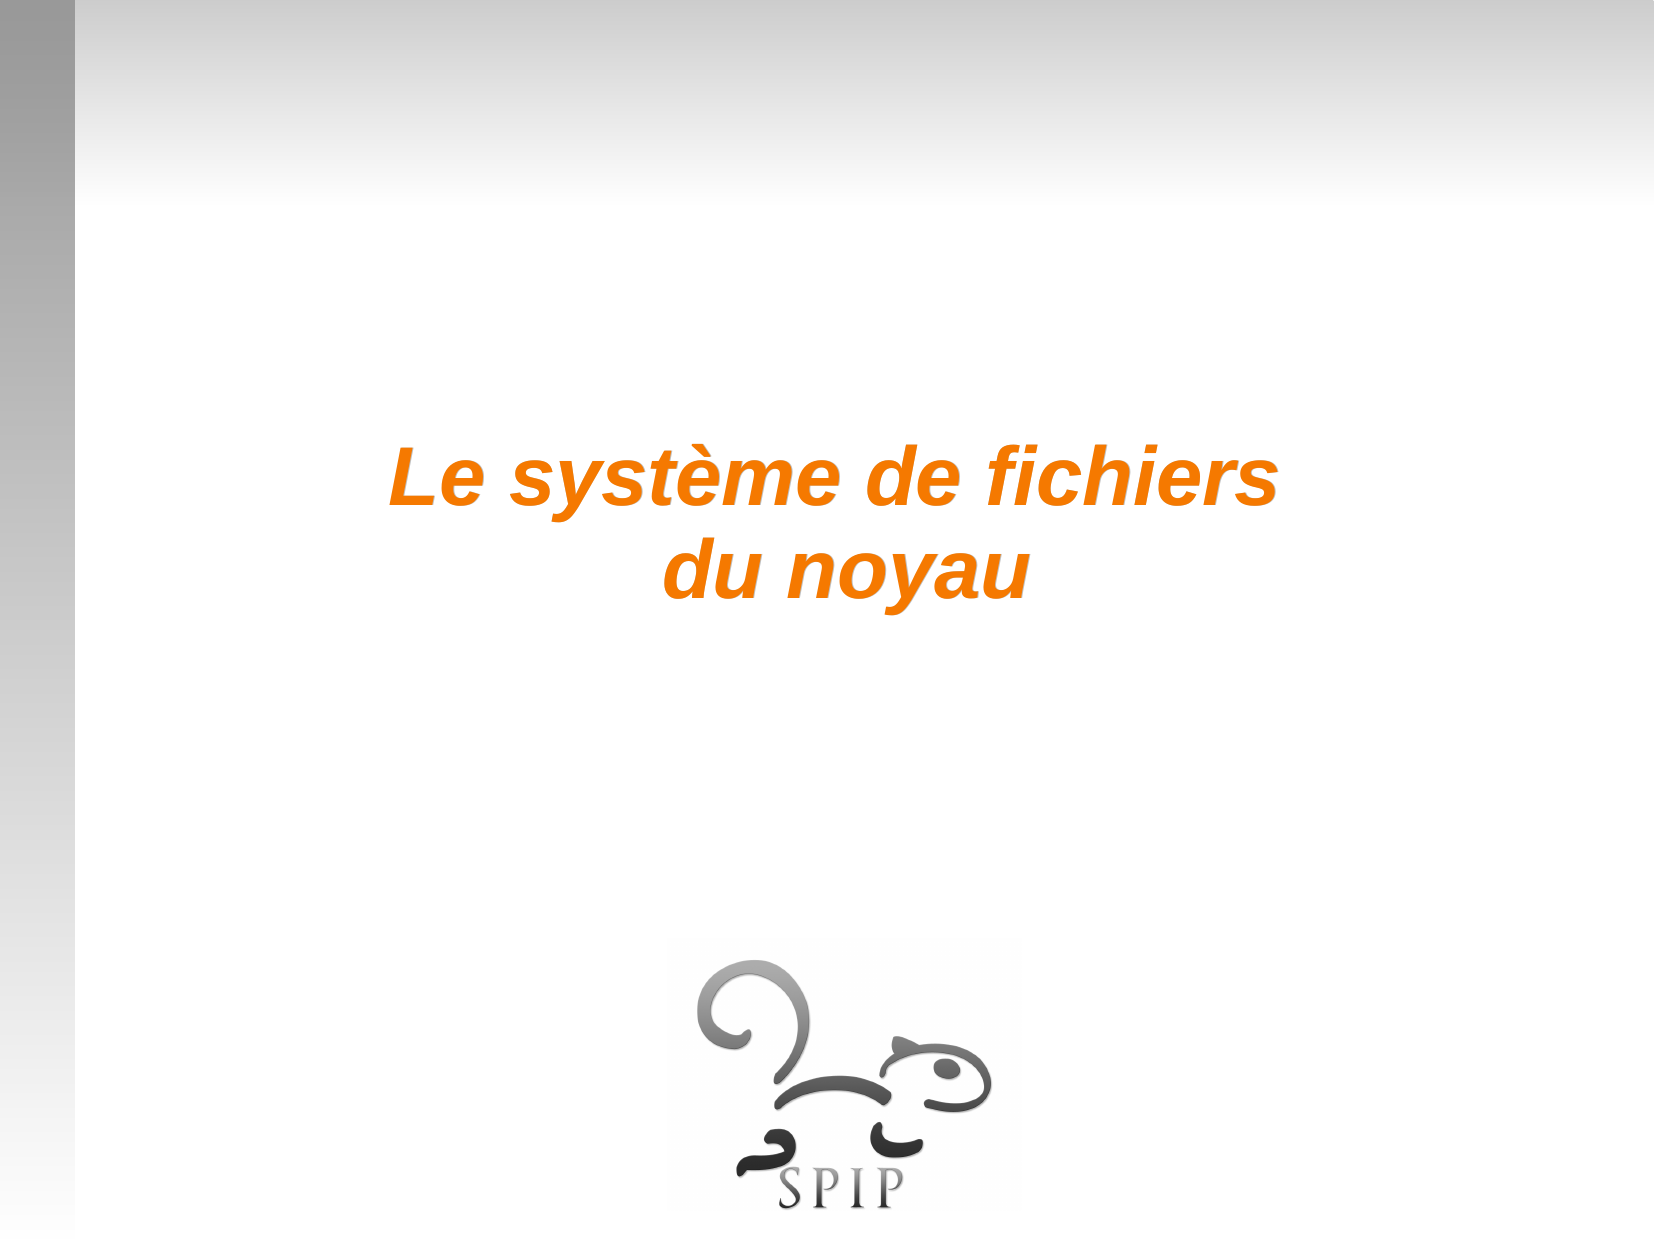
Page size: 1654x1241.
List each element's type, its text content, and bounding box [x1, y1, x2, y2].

picture [667, 938, 1022, 1211]
title Le système de fichiers du noyau [123, 126, 1536, 827]
